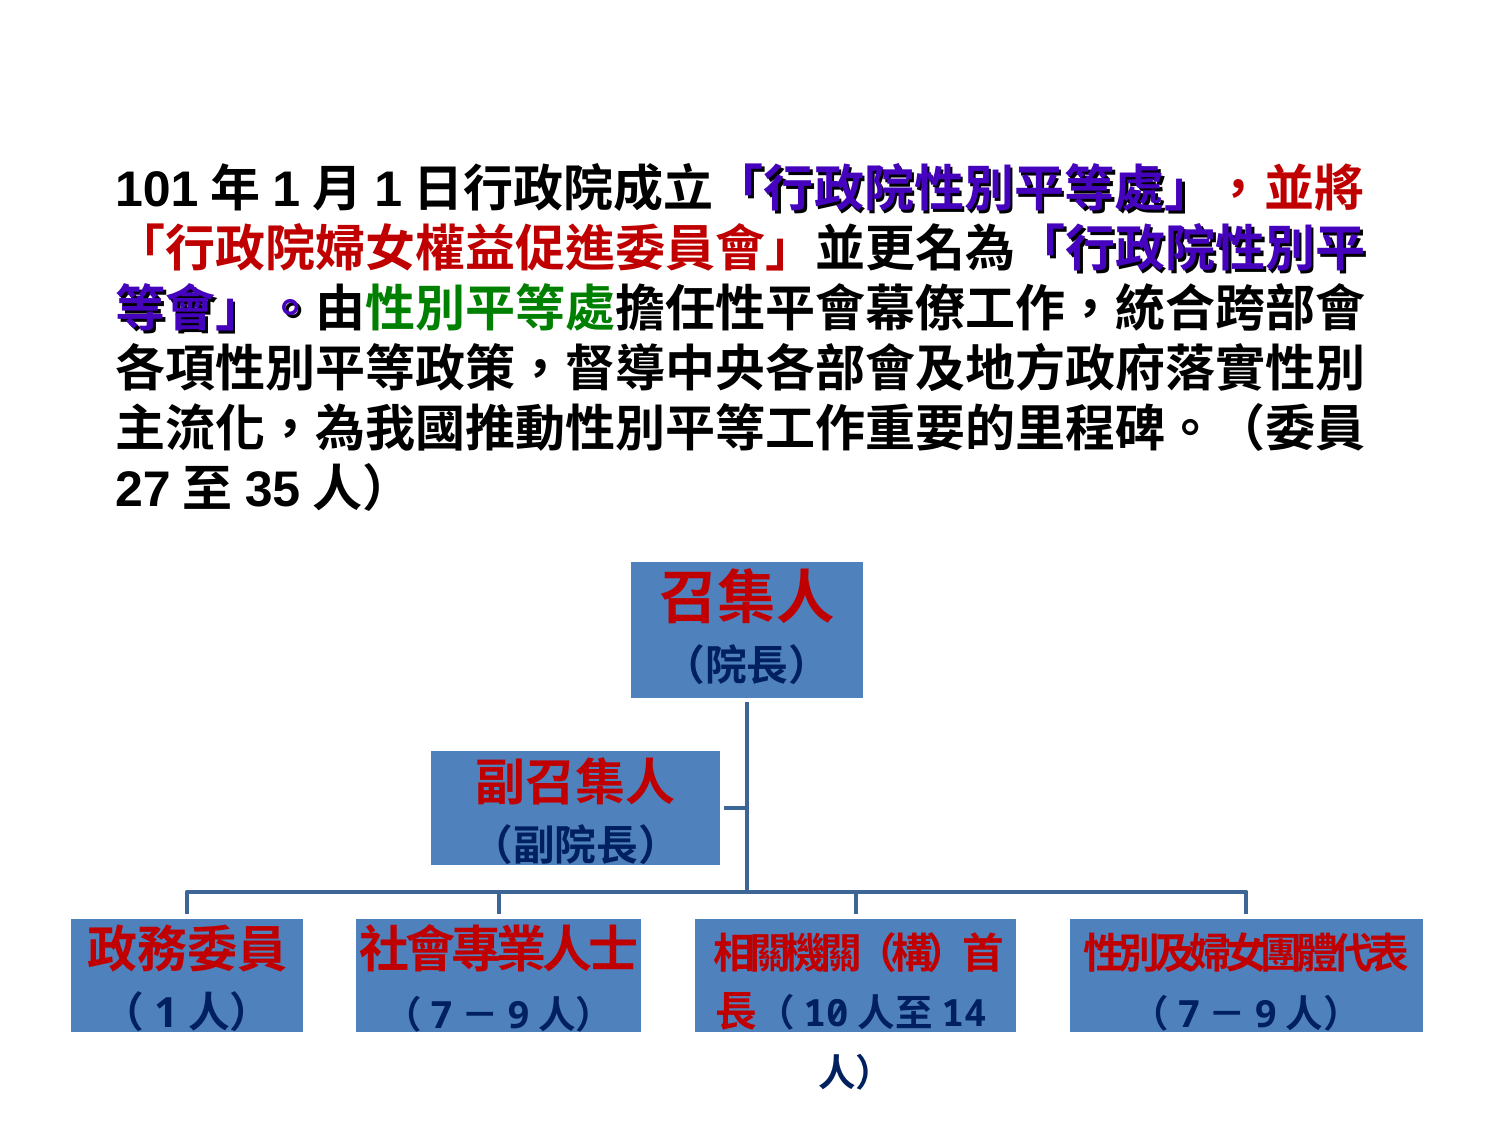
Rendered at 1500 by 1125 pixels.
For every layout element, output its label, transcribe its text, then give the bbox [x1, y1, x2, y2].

text_box 性別及婦女團體代表 （7－9人） [1067, 916, 1425, 1035]
text_box 相關機關（構）首長（10人至14人） [692, 916, 1019, 1035]
text_box 社會專業人士 （7－9人） [354, 916, 644, 1035]
text_box 召集人 （院長） [629, 559, 865, 700]
text_box 政務委員 （1人） [69, 916, 305, 1035]
text_box 副召集人 （副院長） [429, 749, 723, 868]
text_box [53, 545, 1459, 1095]
text_box 101年1月1日行政院成立「行政院性別平等處」，並將「行政院婦女權益促進委員會」並更名為「行政院性別平等會」。由性別平等處擔任性平會幕僚工作，統合跨部會各項性別平等政策，督導中央各部會及地方政府落實性別主流化，為我國推動性別平等工作重要的里程碑。（委員27至35人） [100, 148, 1400, 614]
